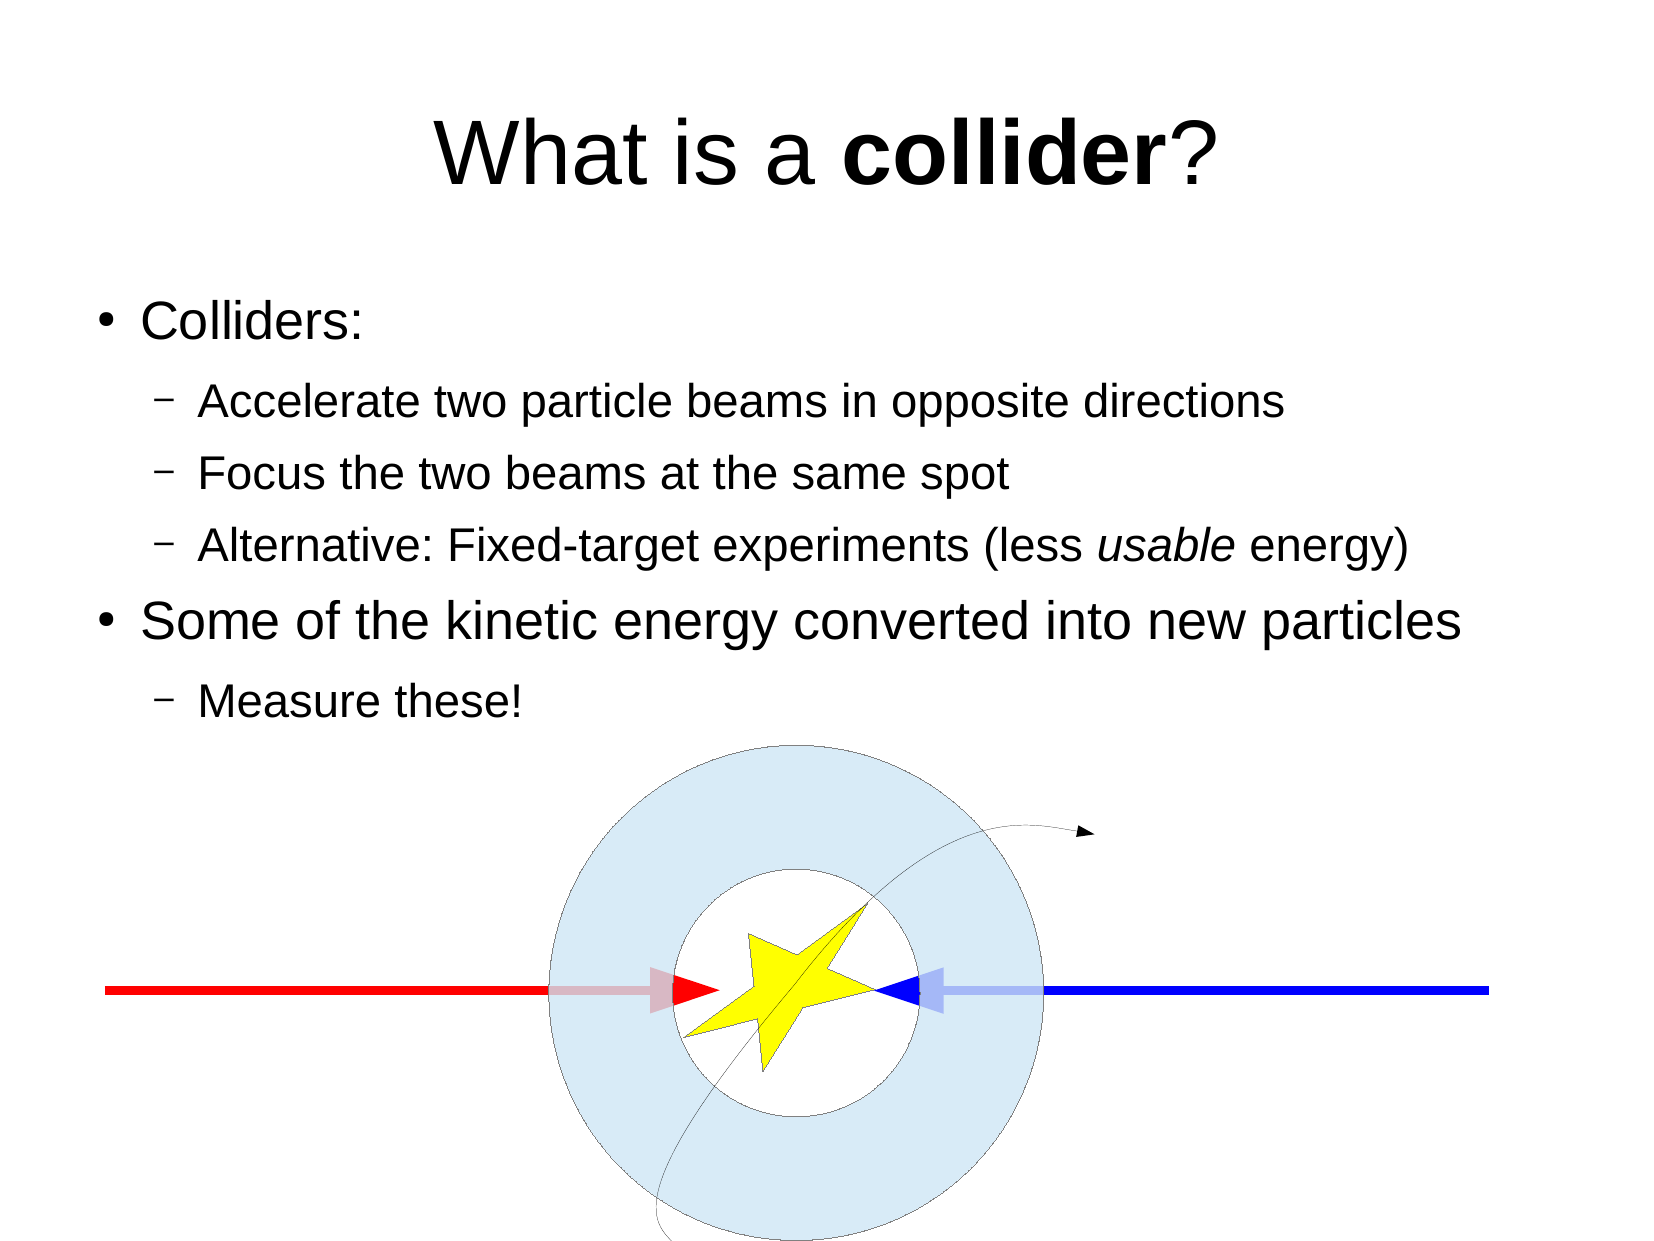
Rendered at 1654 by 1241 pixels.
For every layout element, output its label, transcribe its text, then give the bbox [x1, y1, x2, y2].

title What is a collider? [82, 49, 1571, 257]
list Colliders: Accelerate two particle beams in opposite directions Focus the two beams at the same spot Alternative: Fixed-target experiments (less usable energy) Some of the kinetic energy converted into new particles Measure these! [82, 290, 1538, 736]
text_box [683, 908, 860, 1038]
text_box [548, 745, 983, 1197]
text_box [758, 904, 876, 1072]
text_box [657, 831, 1044, 1241]
